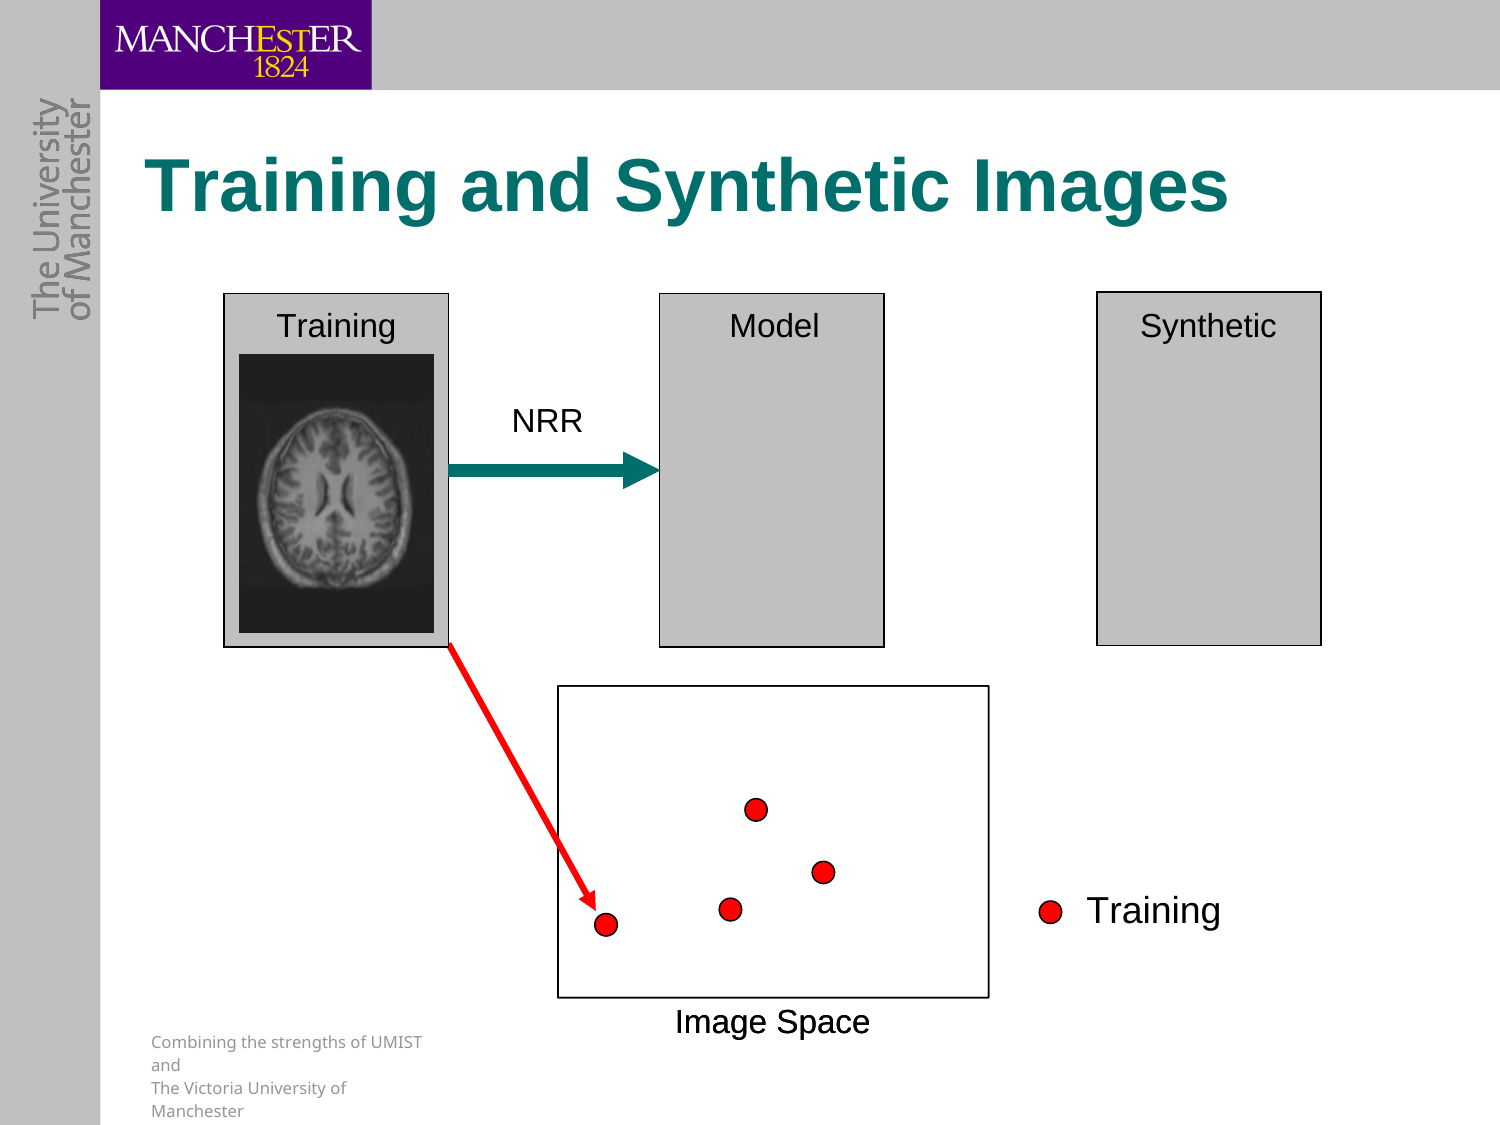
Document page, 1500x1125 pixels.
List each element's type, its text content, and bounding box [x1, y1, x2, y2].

picture [0, 0, 372, 320]
text_box [224, 293, 449, 647]
text_box [659, 293, 884, 647]
text_box NRR [496, 395, 599, 448]
text_box Image Space [660, 995, 887, 1049]
text_box Synthetic [1125, 299, 1293, 353]
text_box Training [261, 299, 412, 353]
text_box [719, 898, 742, 921]
title Training and Synthetic Images [129, 120, 1406, 251]
text_box Model [714, 299, 835, 353]
text_box Training [1071, 884, 1238, 940]
text_box [594, 913, 618, 937]
text_box [1096, 291, 1322, 646]
text_box [1039, 901, 1062, 924]
picture [239, 354, 434, 633]
text_box [812, 861, 835, 884]
text_box [744, 798, 768, 822]
